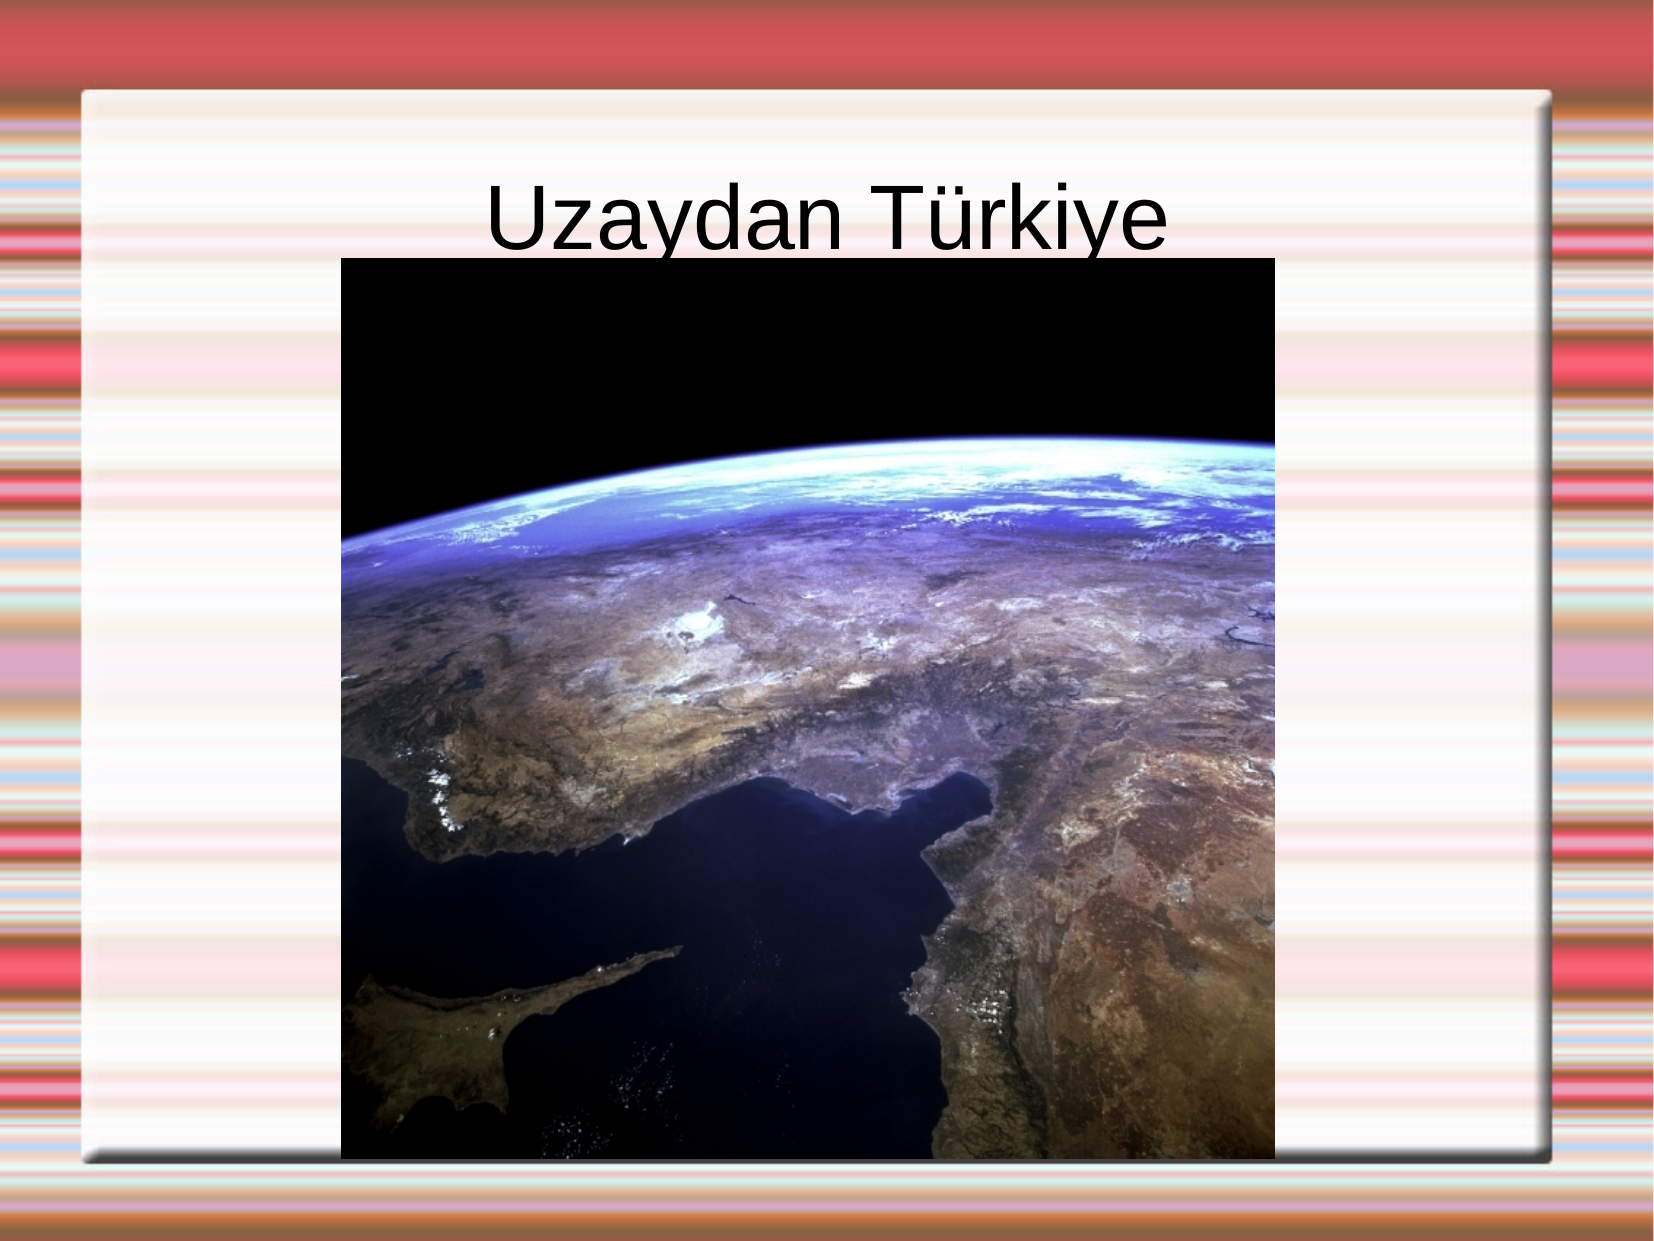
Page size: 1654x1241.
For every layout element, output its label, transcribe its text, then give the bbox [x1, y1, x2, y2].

title Uzaydan Türkiye [121, 114, 1534, 322]
picture [0, 0, 1654, 1241]
